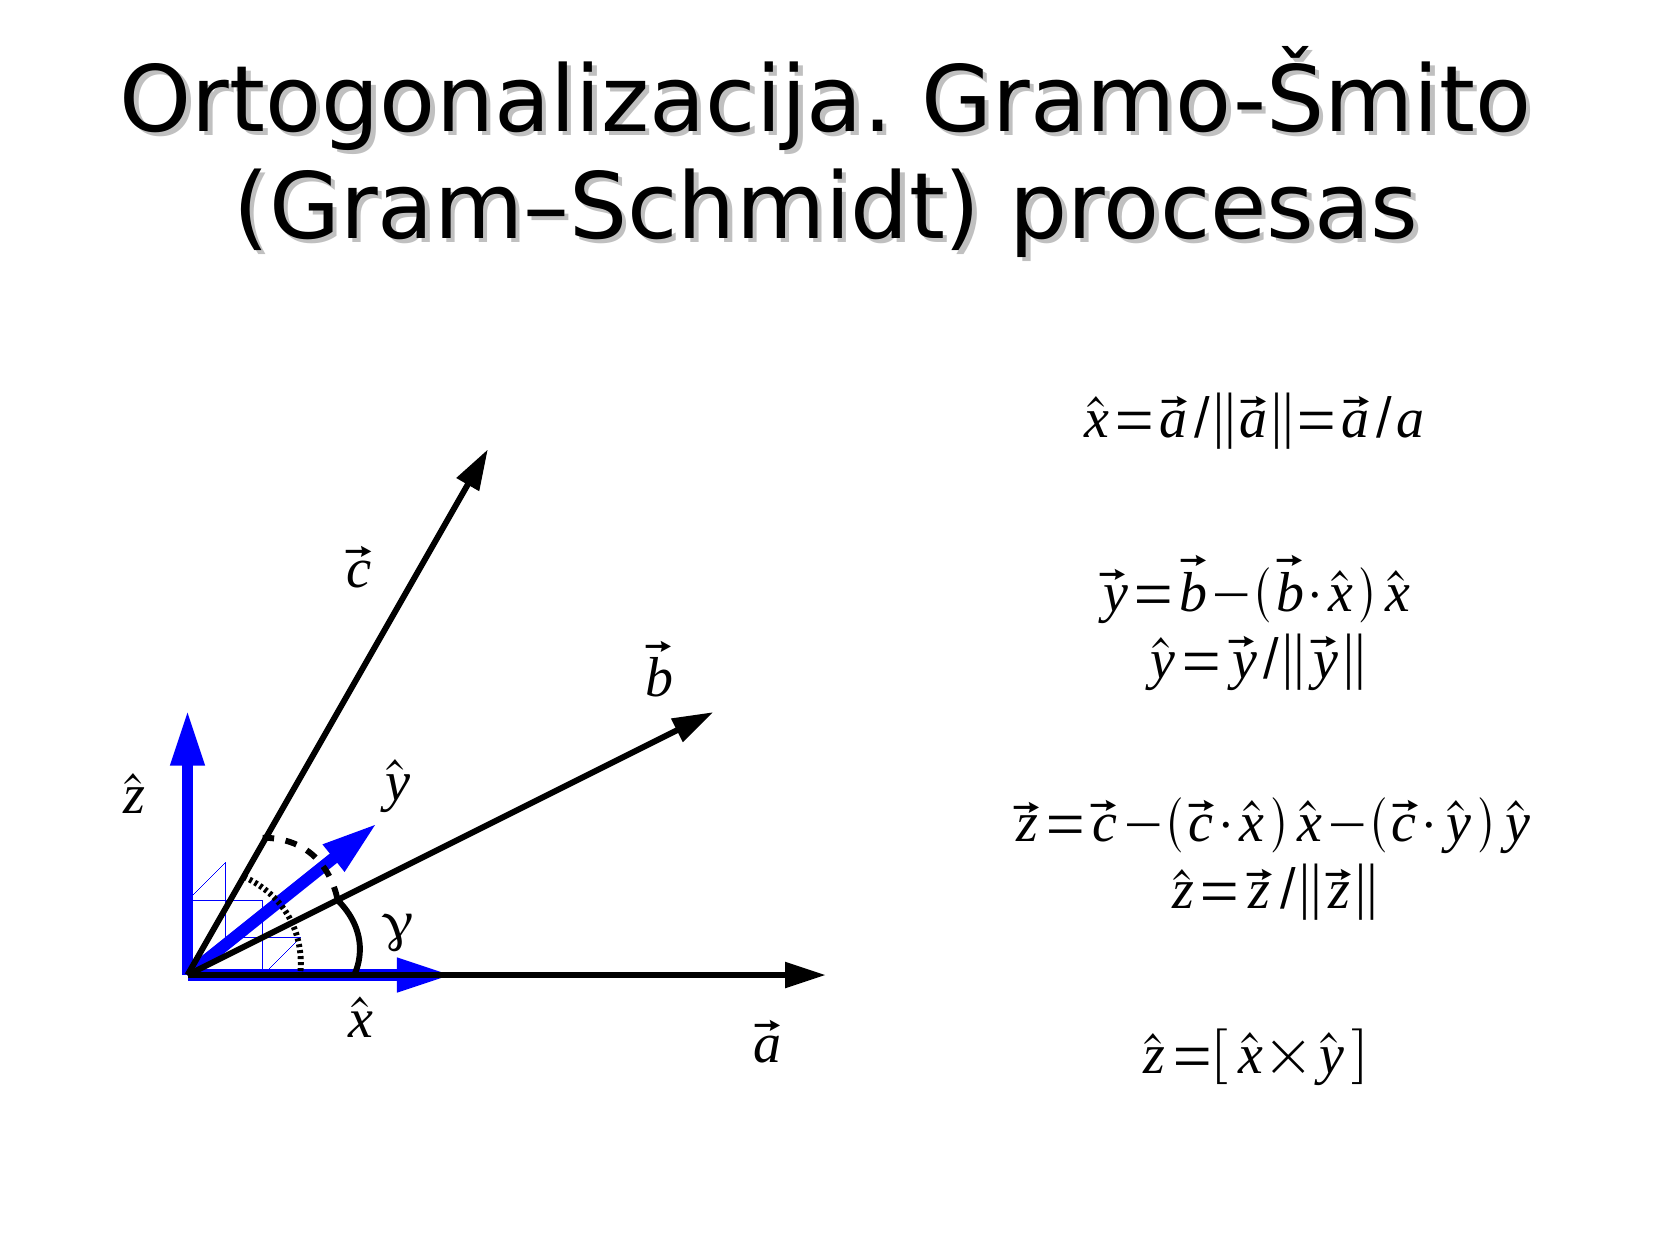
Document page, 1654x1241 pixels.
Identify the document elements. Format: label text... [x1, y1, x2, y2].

chart [1089, 551, 1416, 693]
chart [112, 763, 151, 826]
chart [746, 1012, 788, 1075]
chart [337, 537, 379, 601]
chart [1005, 791, 1537, 925]
chart [371, 750, 416, 813]
chart [375, 890, 423, 953]
chart [1073, 387, 1432, 453]
chart [637, 637, 680, 709]
chart [337, 988, 379, 1051]
title Ortogonalizacija. Gramo-Šmito (Gram–Schmidt) procesas [82, 45, 1571, 261]
chart [1133, 1023, 1373, 1088]
